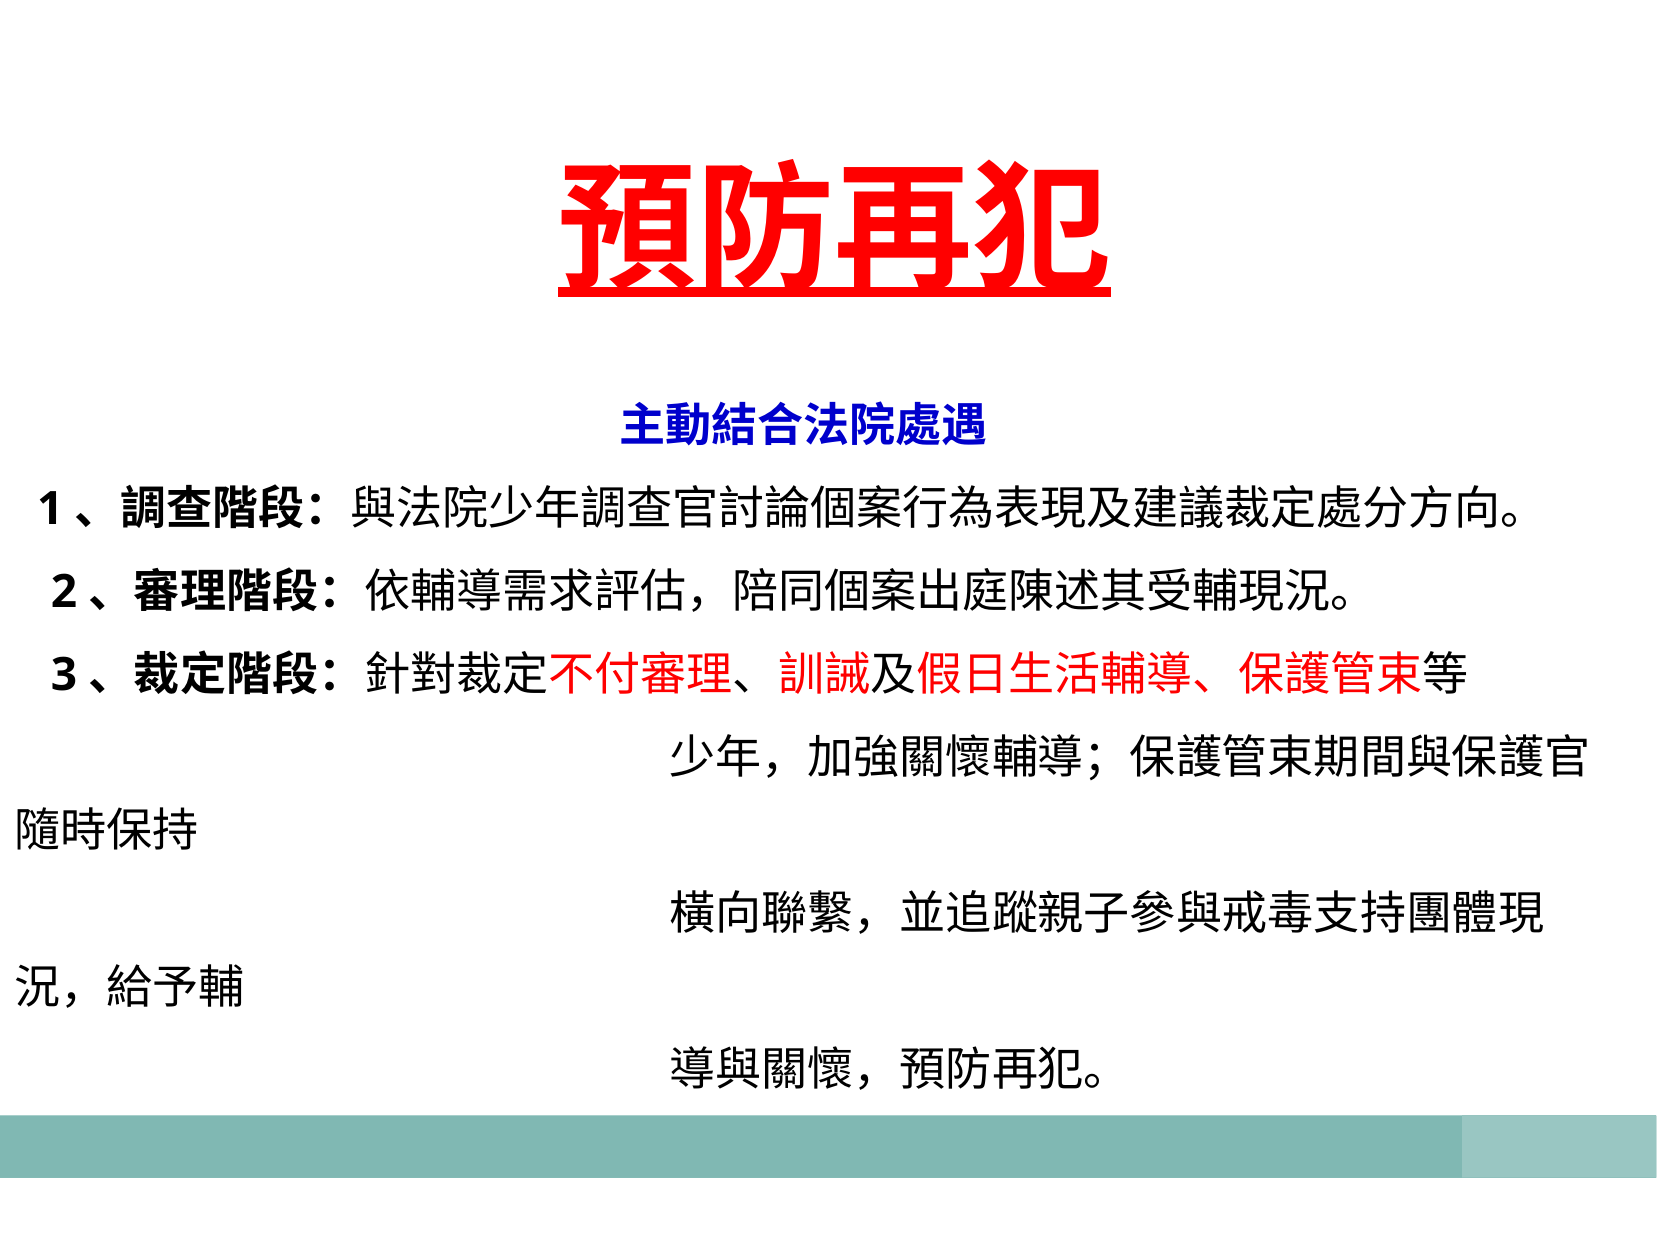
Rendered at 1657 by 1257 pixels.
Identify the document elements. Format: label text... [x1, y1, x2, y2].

text_box 主動結合法院處遇 1、調查階段：與法院少年調查官討論個案行為表現及建議裁定處分方向。 2、審理階段：依輔導需求評估，陪同個案出庭陳述其受輔現況。 3、裁定階段：針對裁定不付審理、訓誡及假日生活輔導、保護管束等 少年，加強關懷輔導；保護管束期間與保護官隨時保持 橫向聯繫，並追蹤親子參與戒毒支持團體現況，給予輔 導與關懷，預防再犯。 [0, 356, 1607, 1066]
text_box 預防再犯 [514, 48, 1155, 313]
